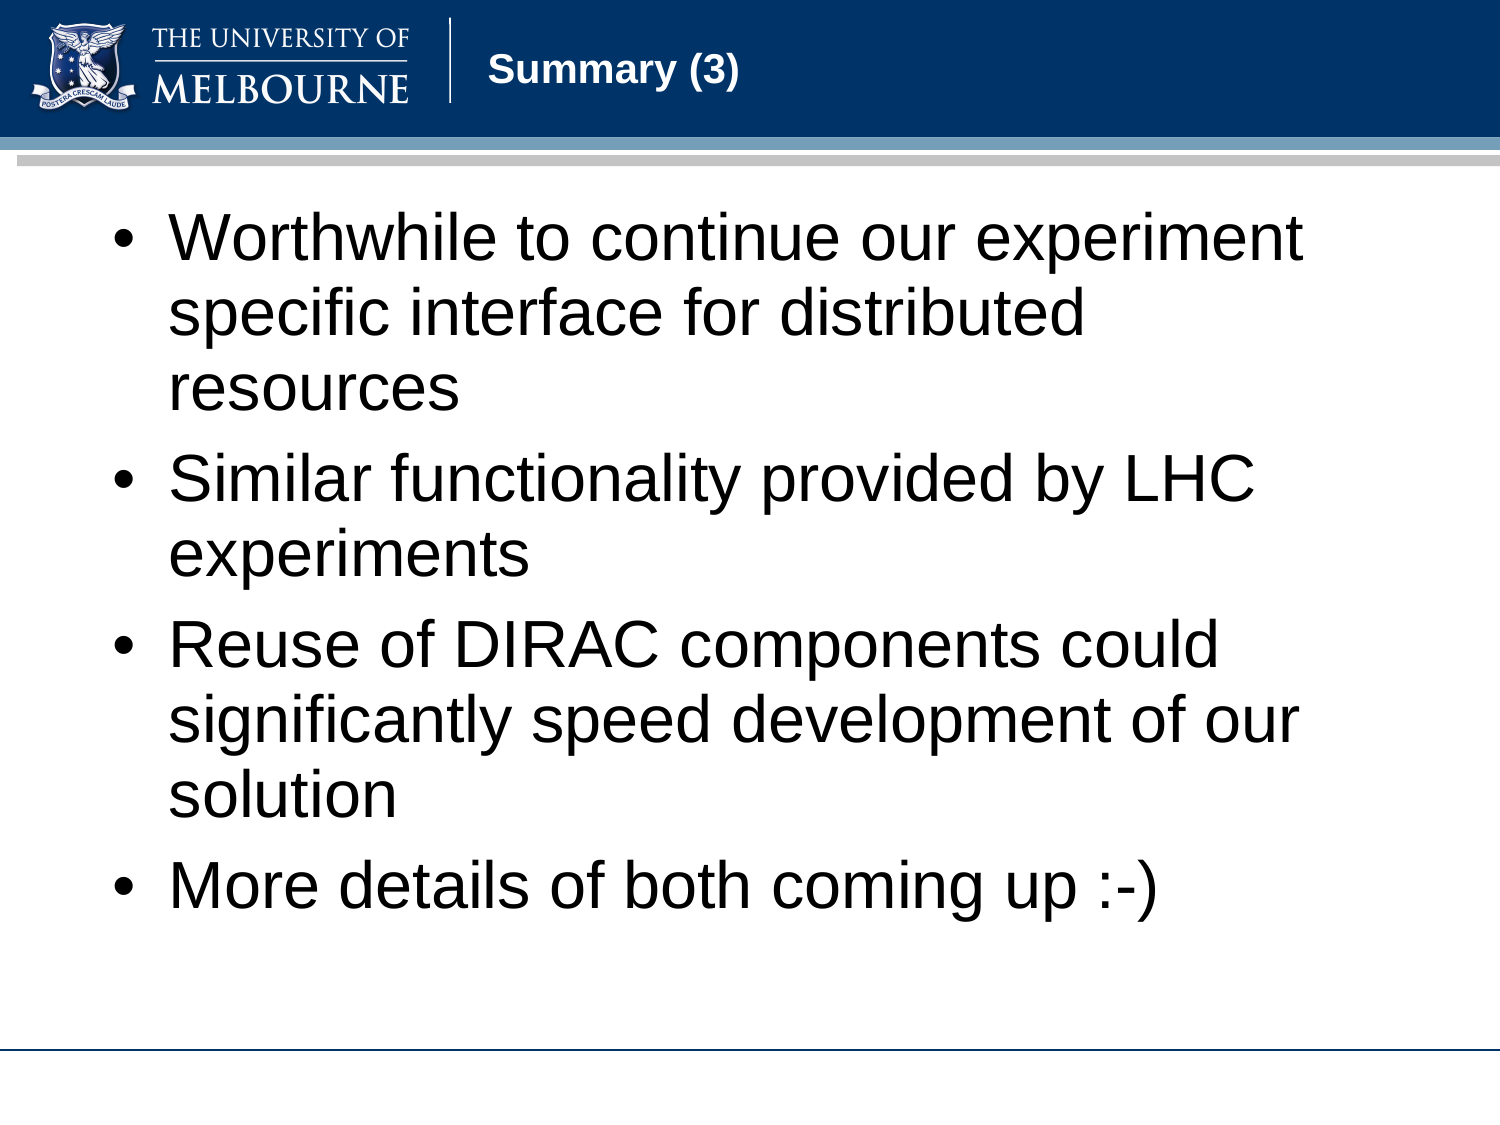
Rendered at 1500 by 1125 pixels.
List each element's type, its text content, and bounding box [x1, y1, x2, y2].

title Summary (3) [487, 19, 1438, 118]
picture [24, 17, 413, 119]
list Worthwhile to continue our experiment specific interface for distributed resources Similar functionality provided by LHC experiments Reuse of DIRAC components could significantly speed development of our solution More details of both coming up :-) [112, 200, 1388, 928]
picture [87, 150, 229, 155]
